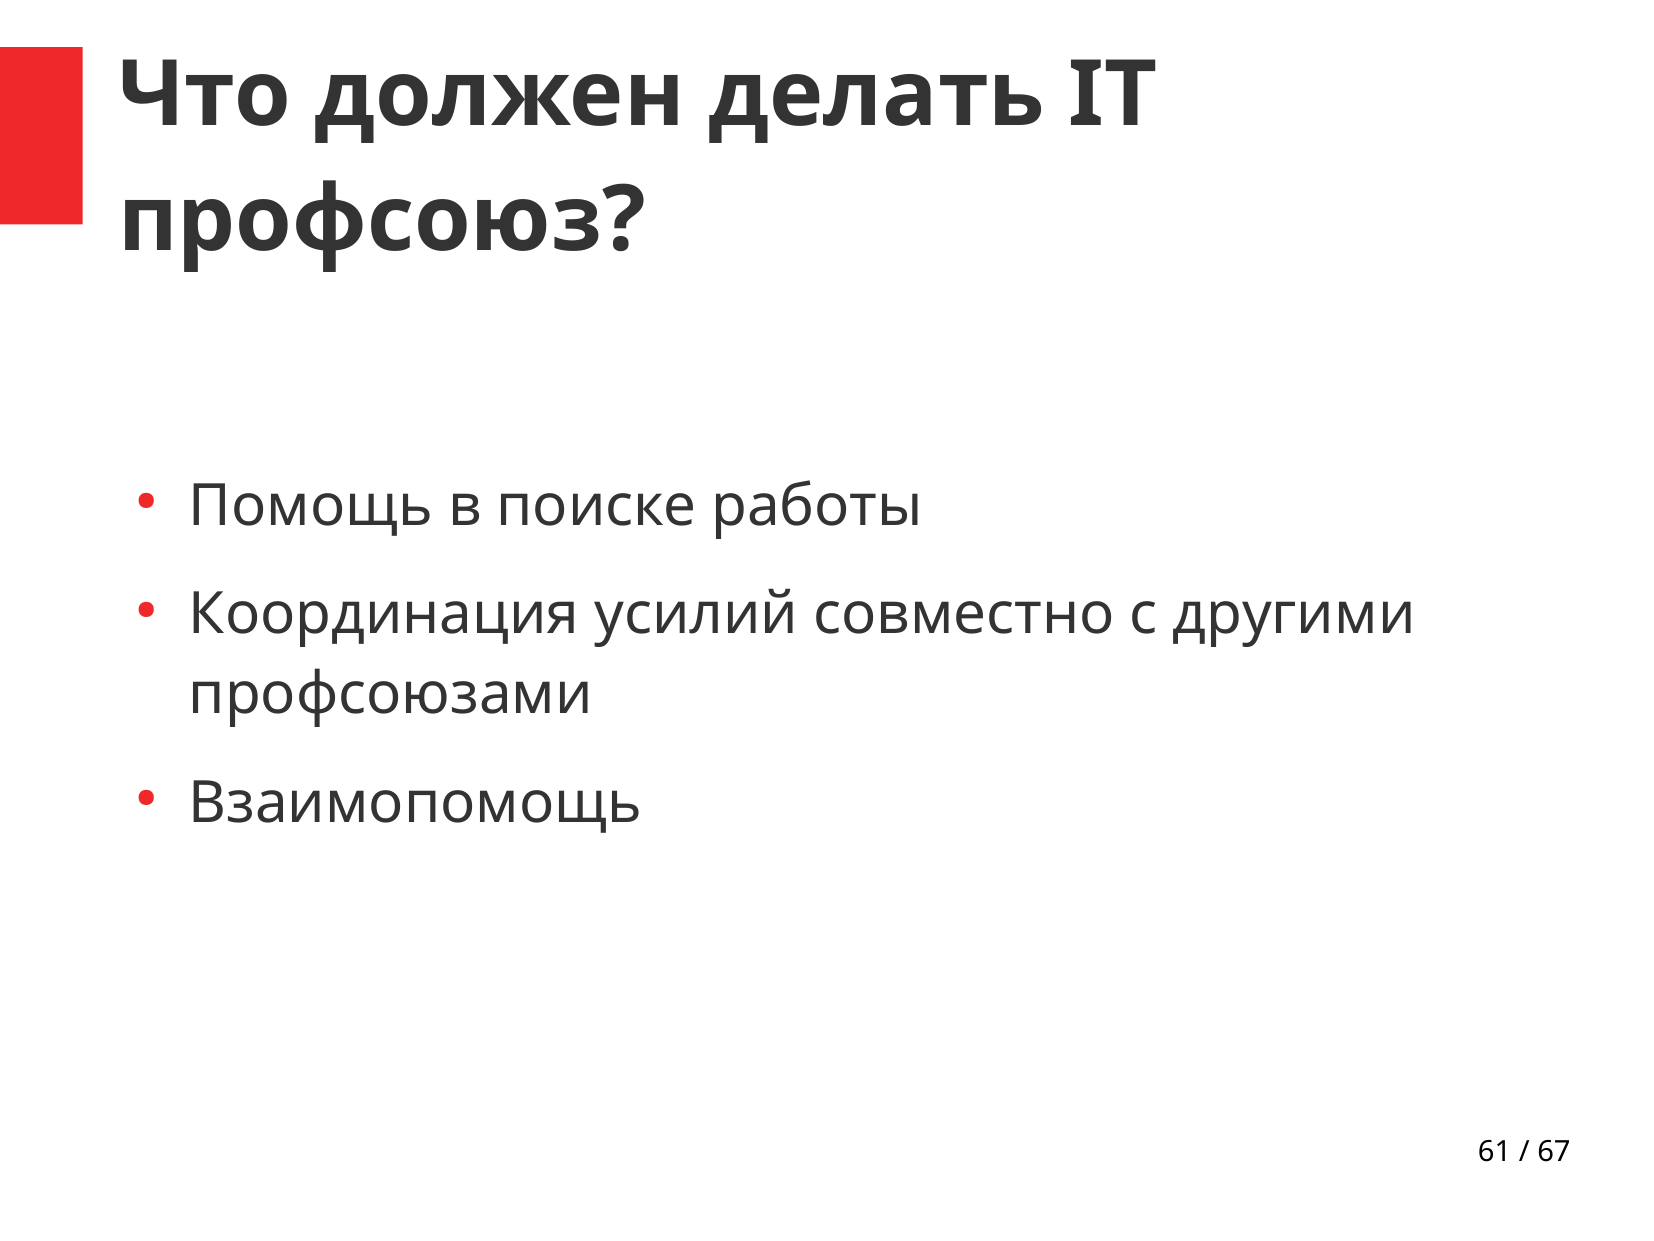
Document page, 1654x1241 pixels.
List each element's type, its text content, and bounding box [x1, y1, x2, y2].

title Что должен делать IT профсоюз? [118, 45, 1571, 260]
list Помощь в поиске работы Координация усилий совместно с другими профсоюзами Взаимопомощь [118, 354, 1536, 1074]
